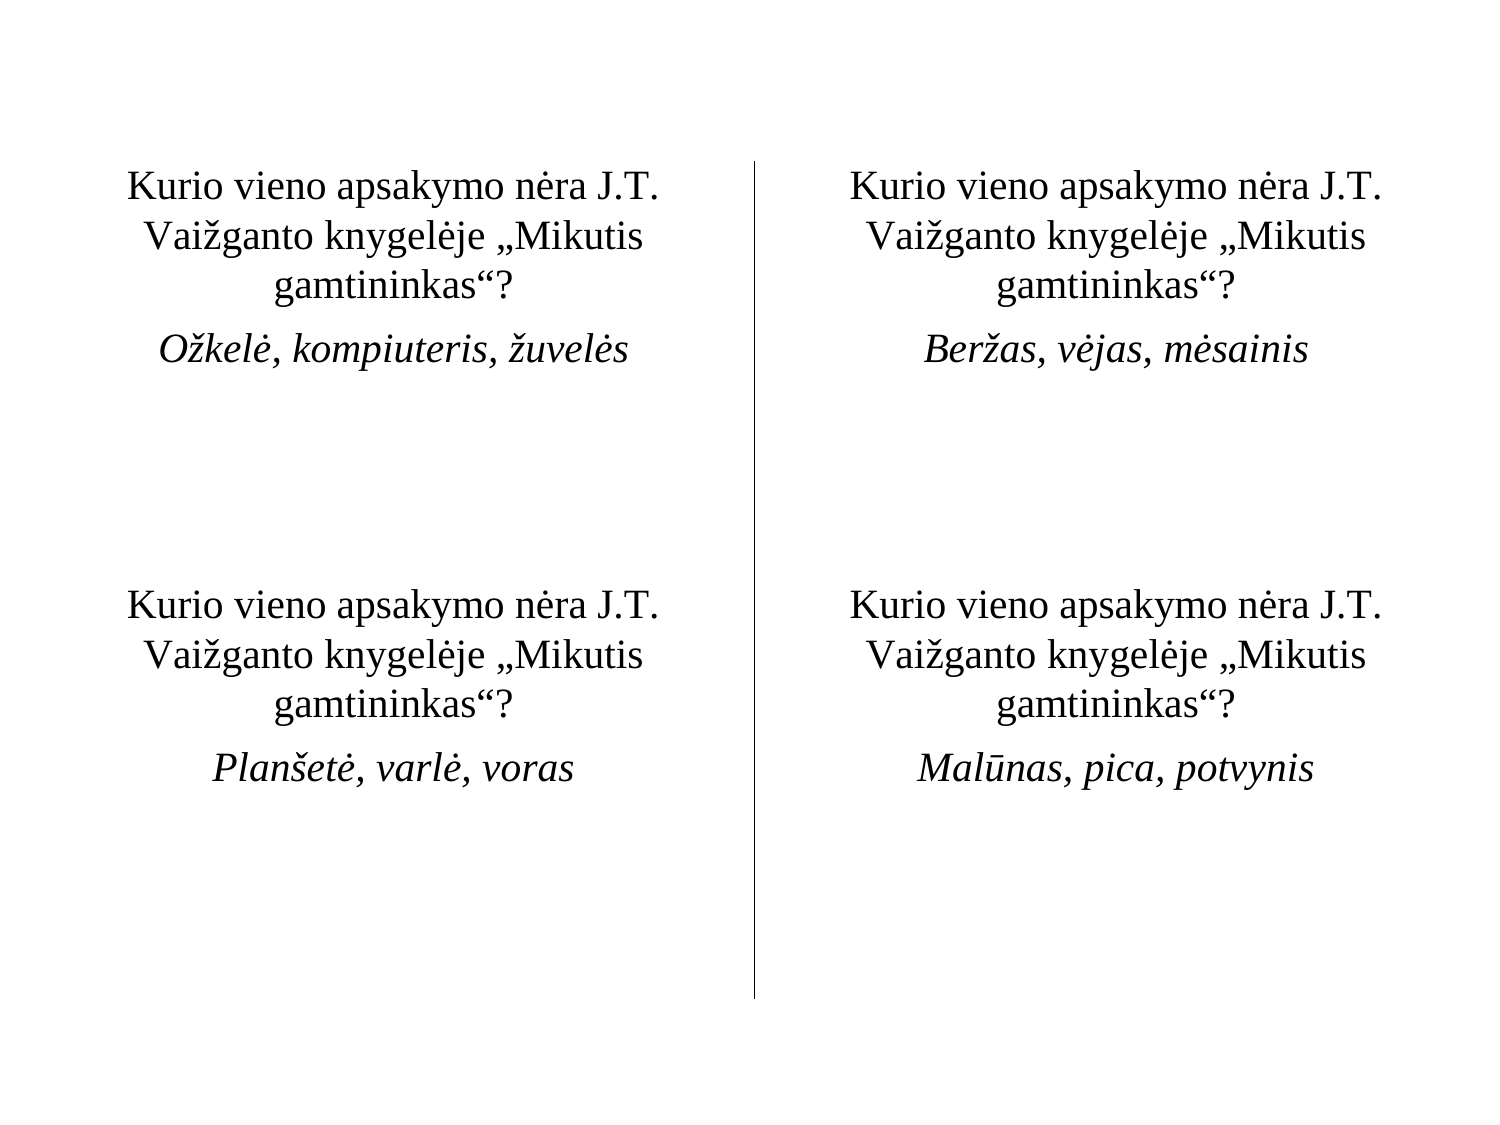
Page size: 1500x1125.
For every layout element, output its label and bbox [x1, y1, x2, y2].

picture [88, 160, 1424, 1001]
